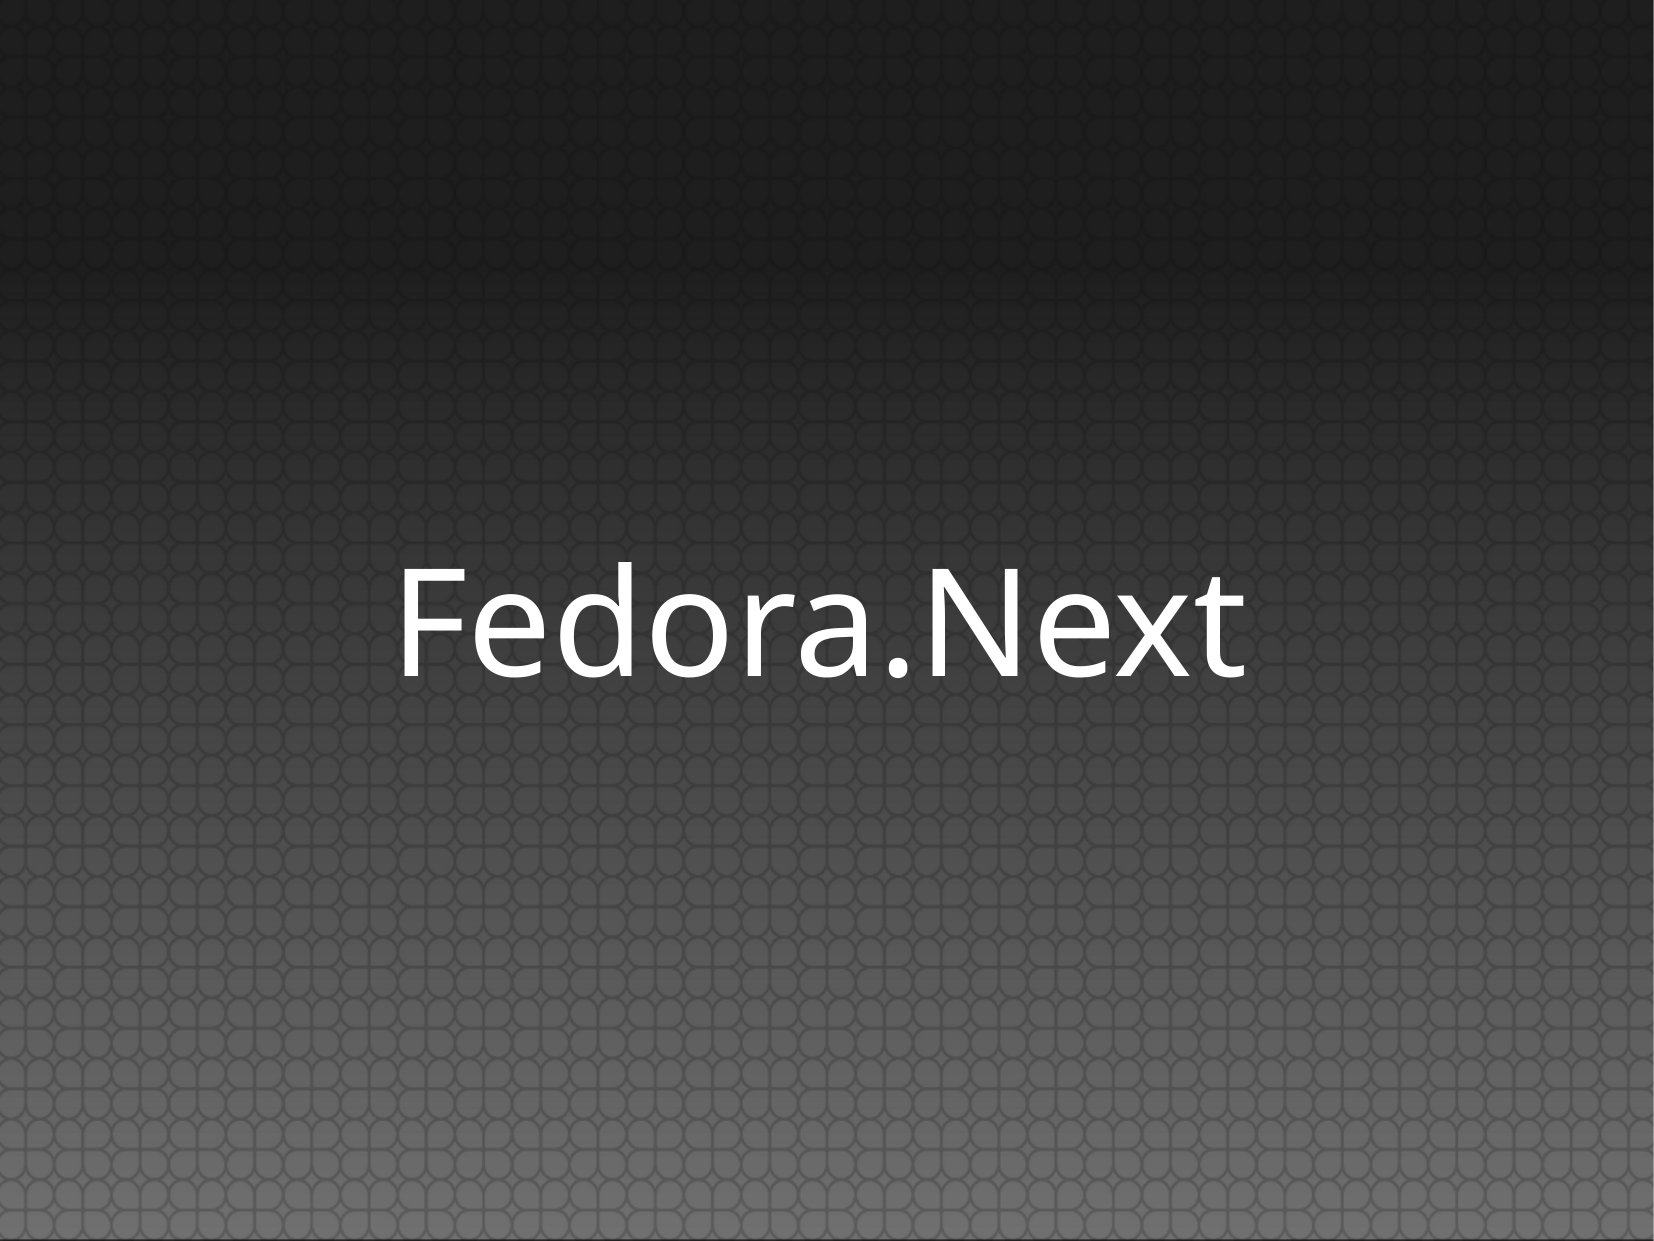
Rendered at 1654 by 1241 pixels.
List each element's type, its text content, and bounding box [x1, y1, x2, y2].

picture [0, 0, 1654, 1241]
title Fedora.Next [75, 525, 1564, 713]
